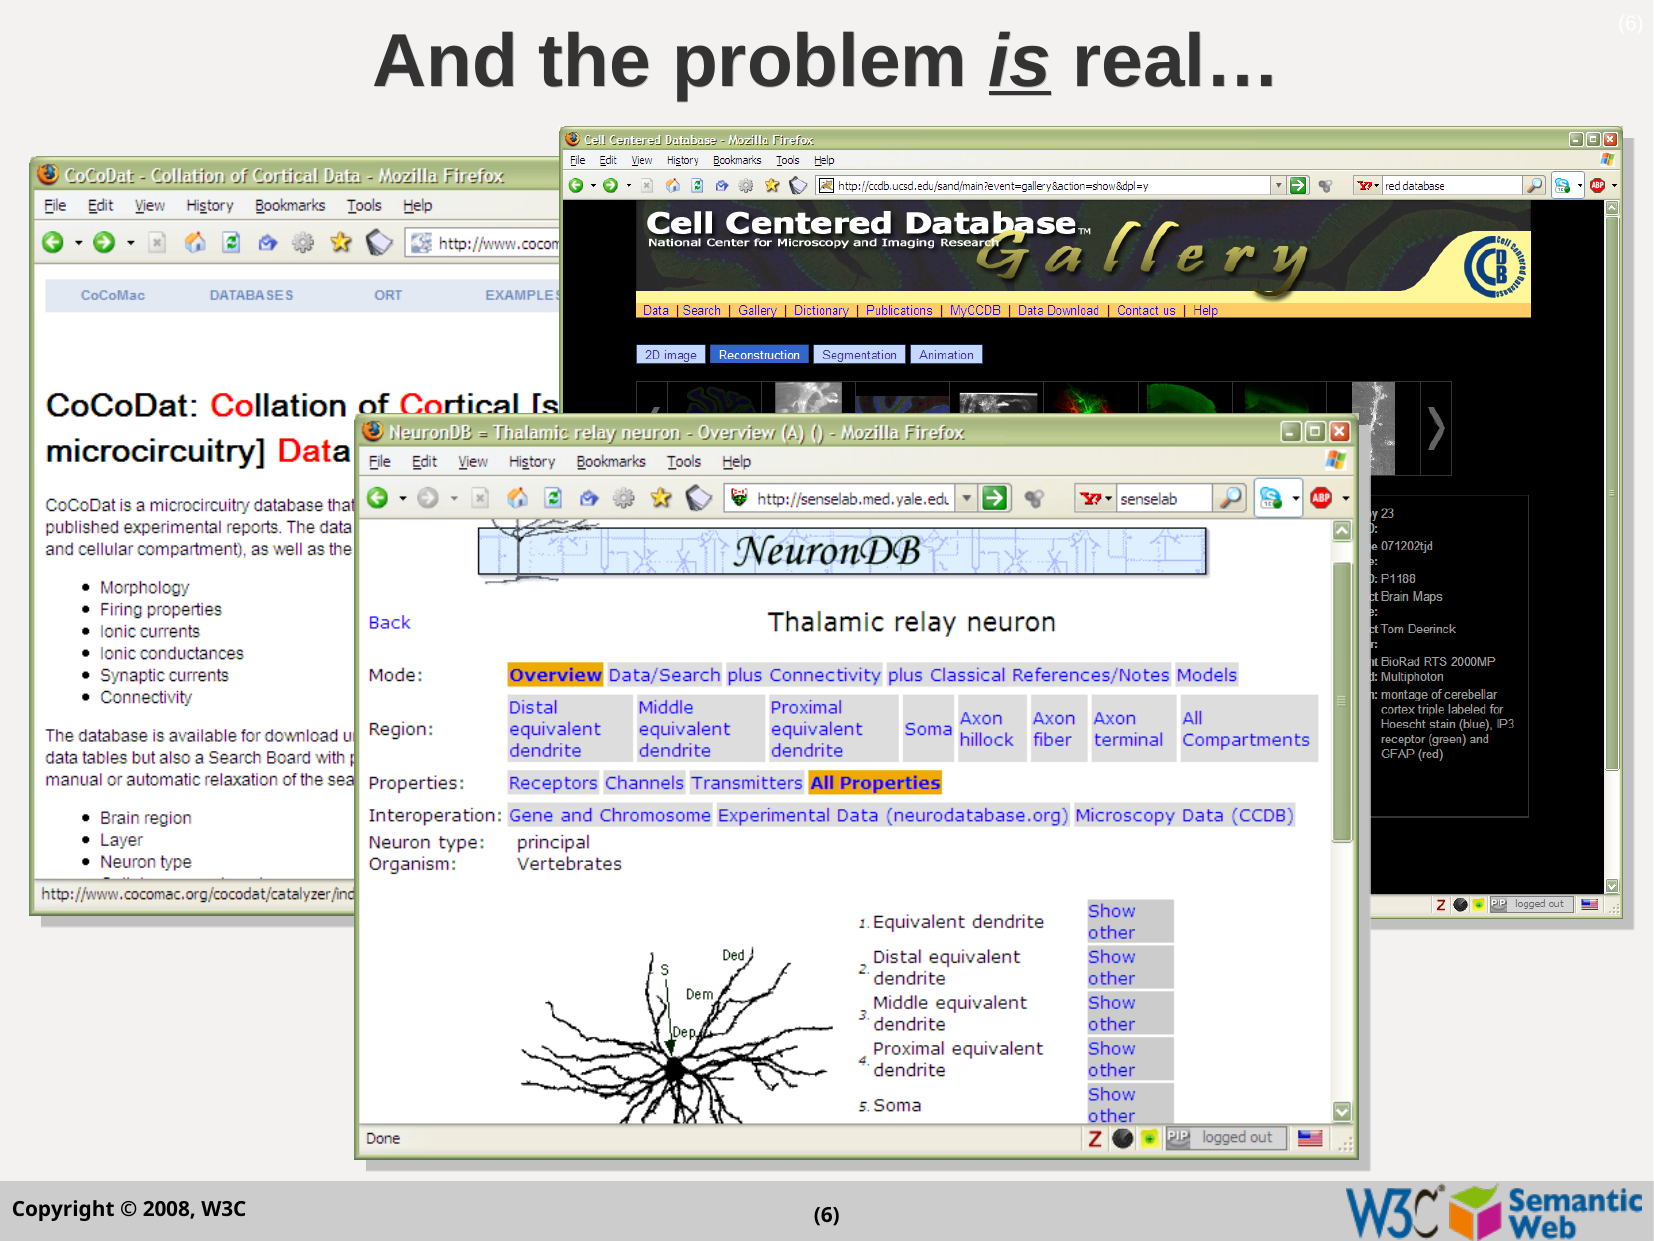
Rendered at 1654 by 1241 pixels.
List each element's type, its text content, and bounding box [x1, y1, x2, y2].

picture [1346, 1181, 1642, 1241]
title And the problem is real… [0, 0, 1654, 119]
picture [29, 126, 1623, 1161]
